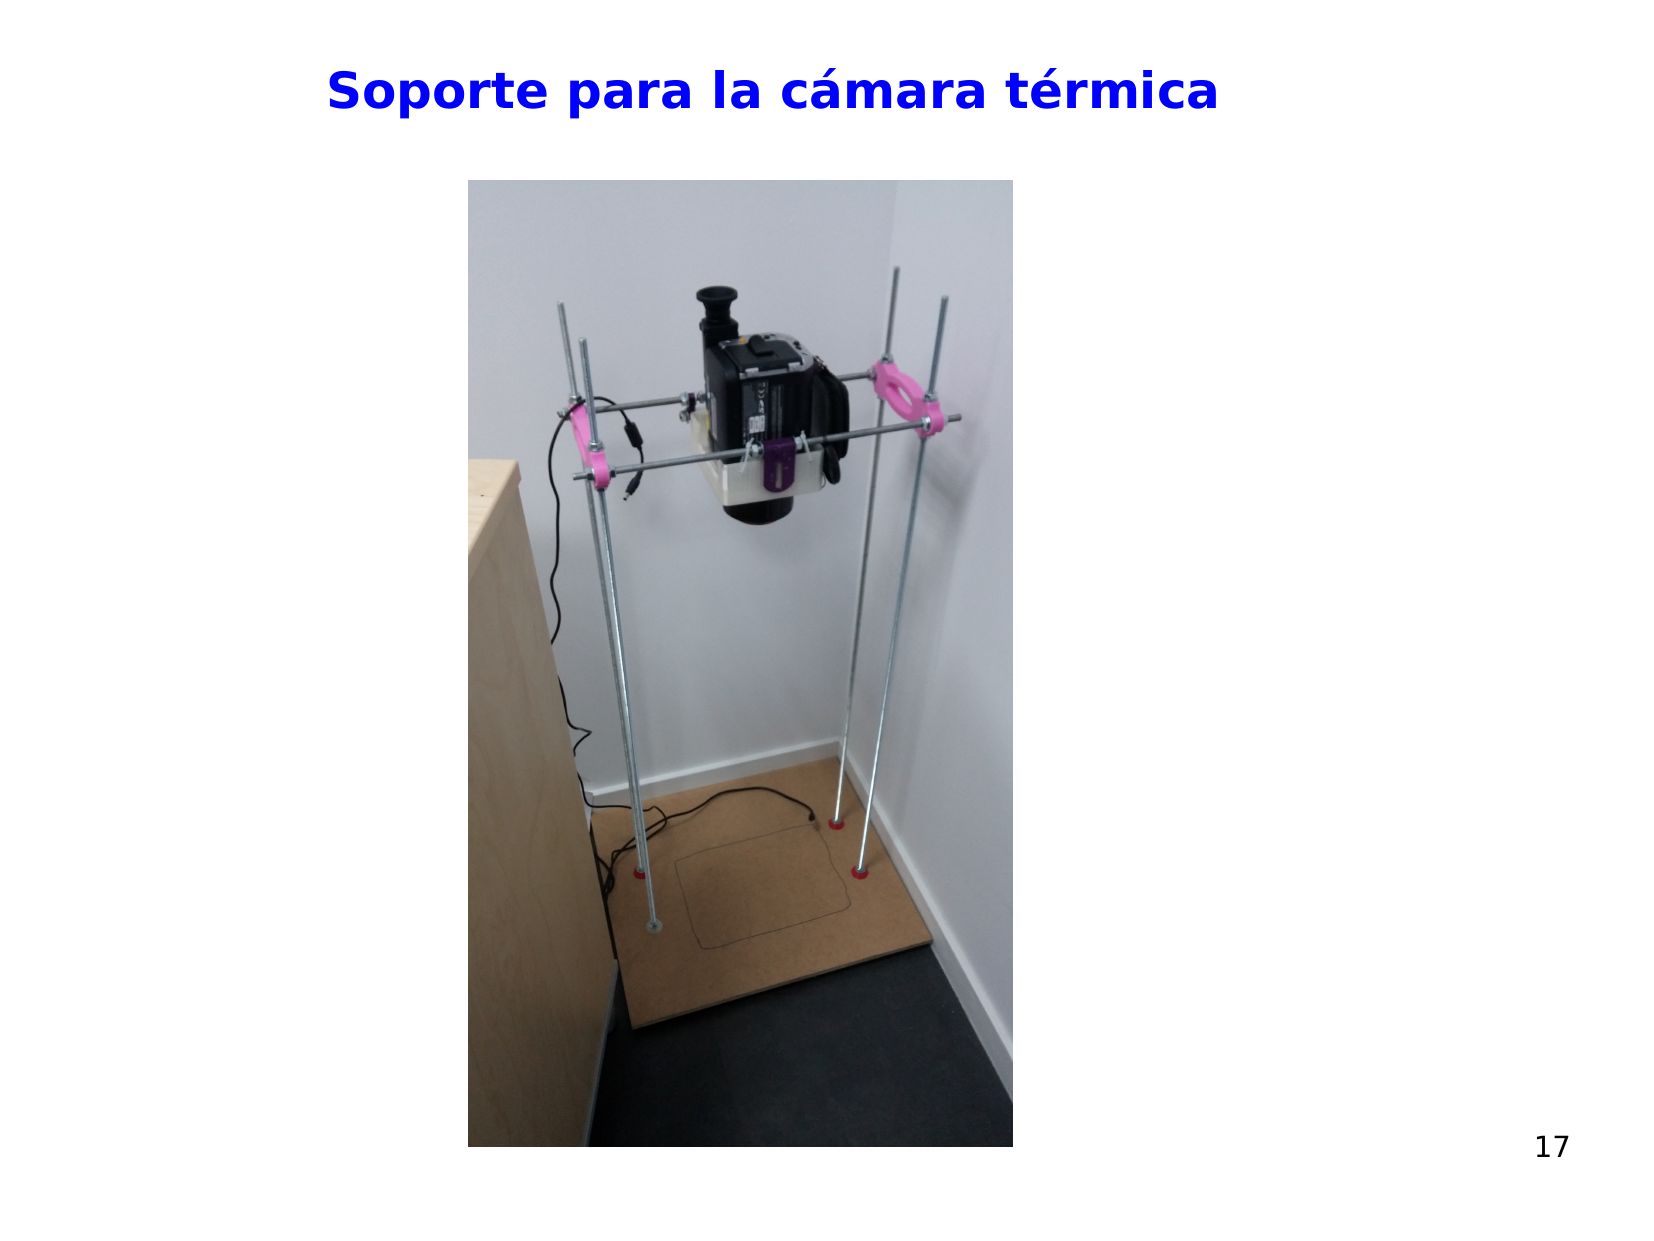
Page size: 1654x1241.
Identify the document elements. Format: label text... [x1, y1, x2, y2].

picture [468, 180, 1013, 1147]
text_box Soporte para la cámara térmica [311, 54, 1237, 128]
